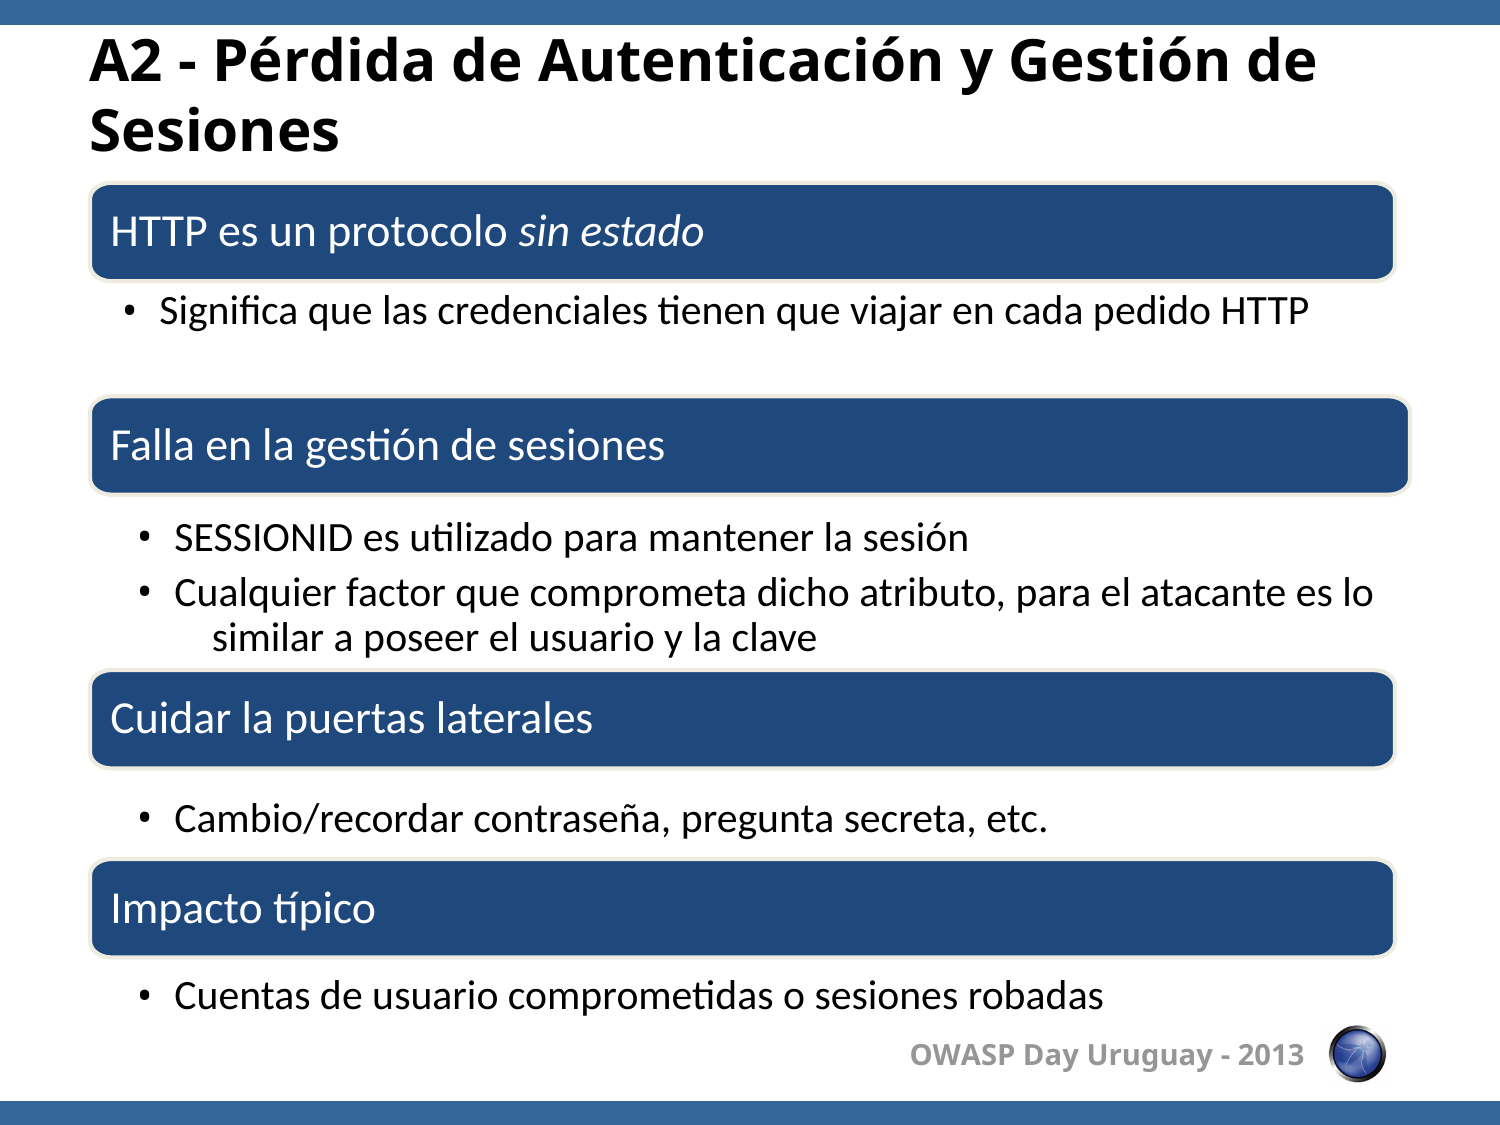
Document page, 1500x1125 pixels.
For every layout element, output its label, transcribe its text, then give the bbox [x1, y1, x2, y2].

text_box HTTP es un protocolo sin estado [90, 182, 1396, 282]
text_box Cuentas de usuario comprometidas o sesiones robadas [105, 968, 1486, 1043]
text_box Significa que las credenciales tienen que viajar en cada pedido HTTP [90, 283, 1471, 358]
text_box Cambio/recordar contraseña, pregunta secreta, etc. [105, 791, 1486, 866]
text_box SESSIONID es utilizado para mantener la sesión Cualquier factor que comprometa dicho atributo, para el atacante es lo similar a poseer el usuario y la clave [105, 510, 1486, 706]
picture [1325, 1043, 1388, 1083]
text_box Falla en la gestión de sesiones [90, 396, 1411, 495]
title A2 - Pérdida de Autenticación y Gestión de Sesiones [75, 15, 1426, 171]
text_box Impacto típico [90, 859, 1396, 958]
text_box Cuidar la puertas laterales [90, 670, 1396, 769]
